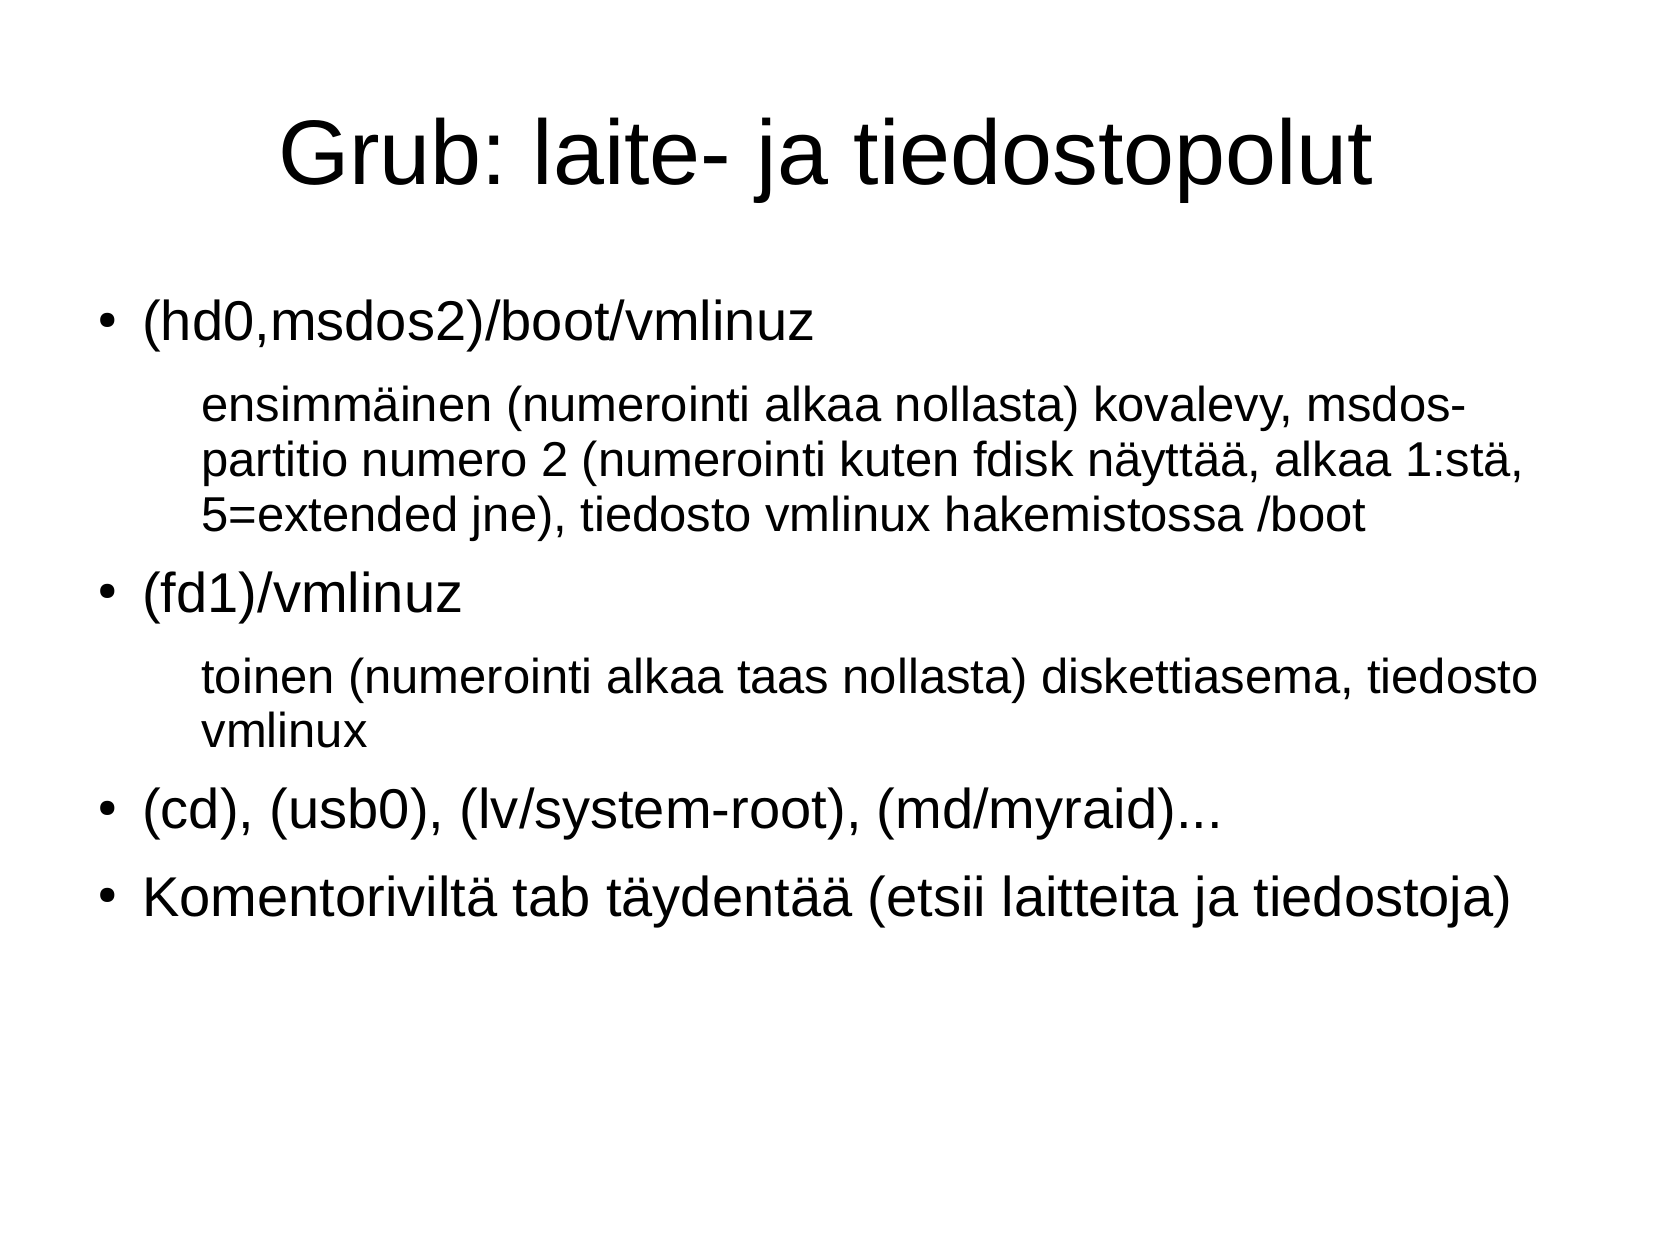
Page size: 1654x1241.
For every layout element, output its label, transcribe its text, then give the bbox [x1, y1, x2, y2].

list (hd0,msdos2)/boot/vmlinuz ensimmäinen (numerointi alkaa nollasta) kovalevy, msdos-partitio numero 2 (numerointi kuten fdisk näyttää, alkaa 1:stä, 5=extended jne), tiedosto vmlinux hakemistossa /boot (fd1)/vmlinuz toinen (numerointi alkaa taas nollasta) diskettiasema, tiedosto vmlinux (cd), (usb0), (lv/system-root), (md/myraid)... Komentoriviltä tab täydentää (etsii laitteita ja tiedostoja) [82, 290, 1571, 1010]
title Grub: laite- ja tiedostopolut [82, 49, 1571, 257]
